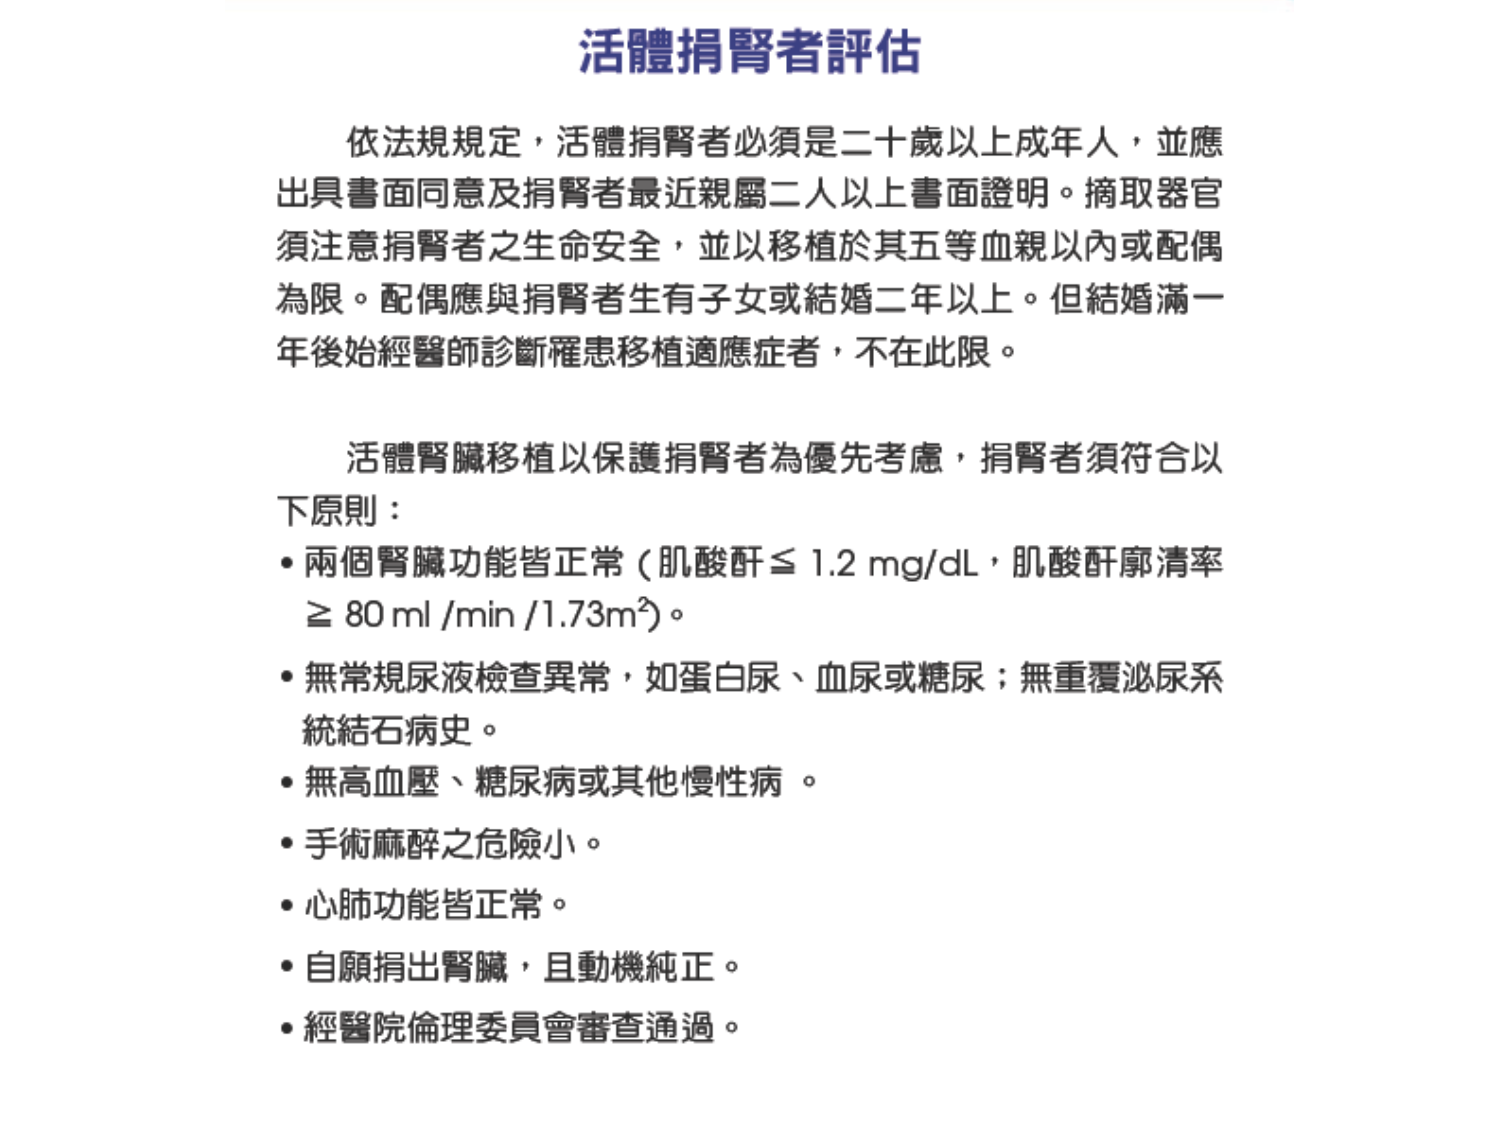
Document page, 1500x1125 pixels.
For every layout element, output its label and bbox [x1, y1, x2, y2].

picture [225, 0, 1294, 1125]
